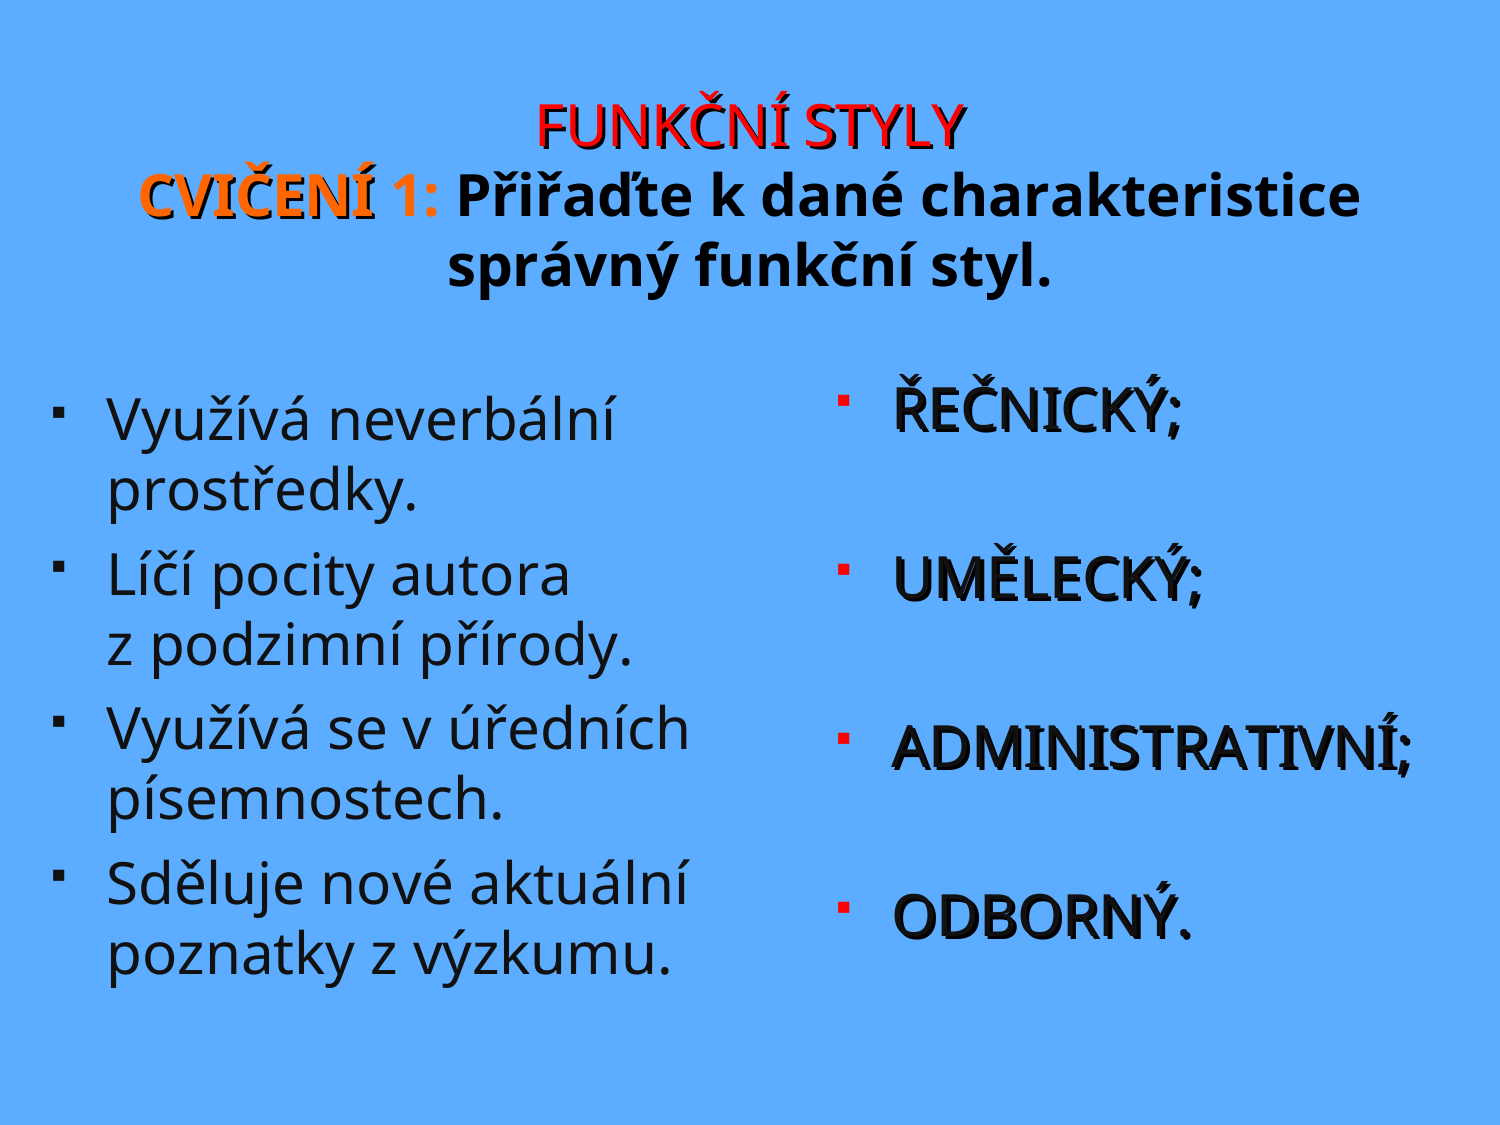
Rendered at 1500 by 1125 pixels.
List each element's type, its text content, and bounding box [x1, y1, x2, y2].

title FUNKČNÍ STYLY CVIČENÍ 1: Přiřaďte k dané charakteristice správný funkční styl. [75, 81, 1426, 377]
list ŘEČNICKÝ; UMĚLECKÝ; ADMINISTRATIVNÍ; ODBORNÝ. [820, 363, 1500, 1000]
list Využívá neverbální prostředky. Líčí pocity autora z podzimní přírody. Využívá se v úředních písemnostech. Sděluje nové aktuální poznatky z výzkumu. [35, 374, 774, 1078]
